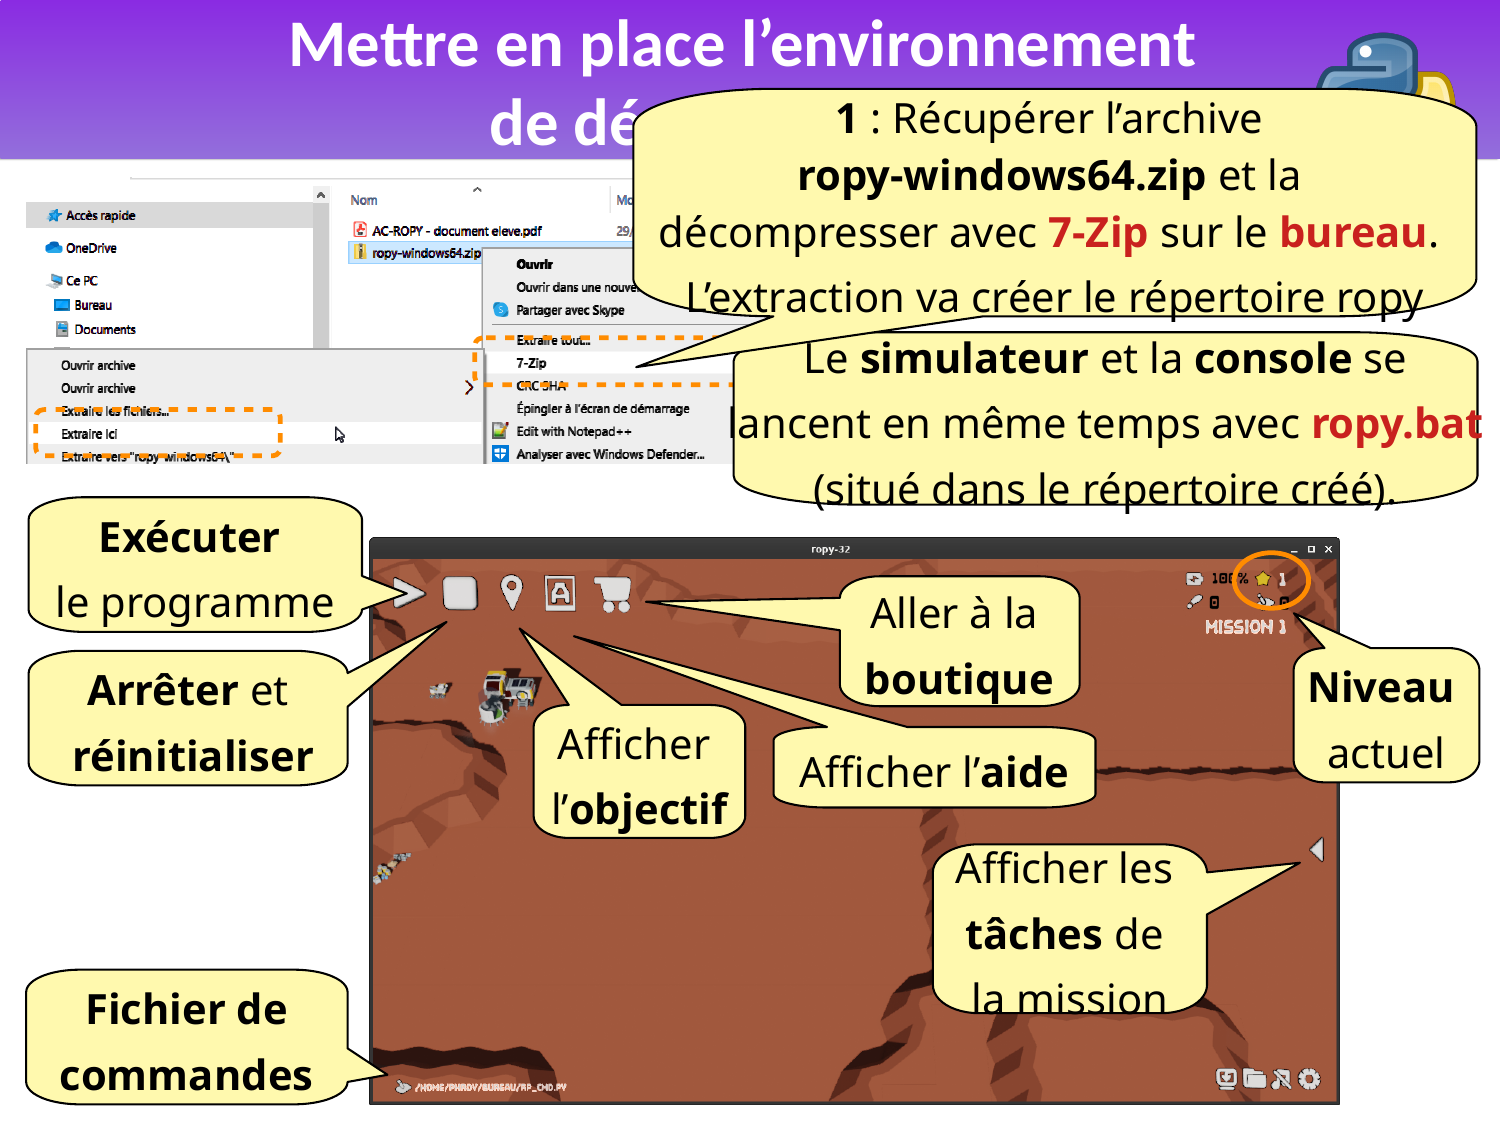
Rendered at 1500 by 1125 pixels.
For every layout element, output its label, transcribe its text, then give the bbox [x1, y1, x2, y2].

text_box Afficher l’objectif [519, 628, 746, 838]
text_box Exécuter le programme [28, 497, 407, 632]
picture [26, 177, 768, 464]
picture [369, 537, 1340, 1105]
text_box Mettre en place l’environnement de développement [0, 0, 1500, 159]
text_box 1 : Récupérer l’archive ropy-windows64.zip et la décompresser avec 7-Zip sur le bureau. L’extraction va créer le répertoire ropy [633, 88, 1477, 368]
text_box Aller à la boutique [645, 576, 1080, 707]
text_box Le simulateur et la console se lancent en même temps avec ropy.bat (situé dans le répertoire créé). [733, 332, 1478, 505]
text_box Niveau actuel [1293, 613, 1480, 783]
text_box Arrêter et réinitialiser [28, 621, 447, 786]
text_box Afficher l’aide [573, 636, 1096, 808]
text_box Fichier de commandes [26, 969, 388, 1105]
text_box Afficher les tâches de la mission [932, 844, 1300, 1014]
picture [1305, 29, 1465, 111]
